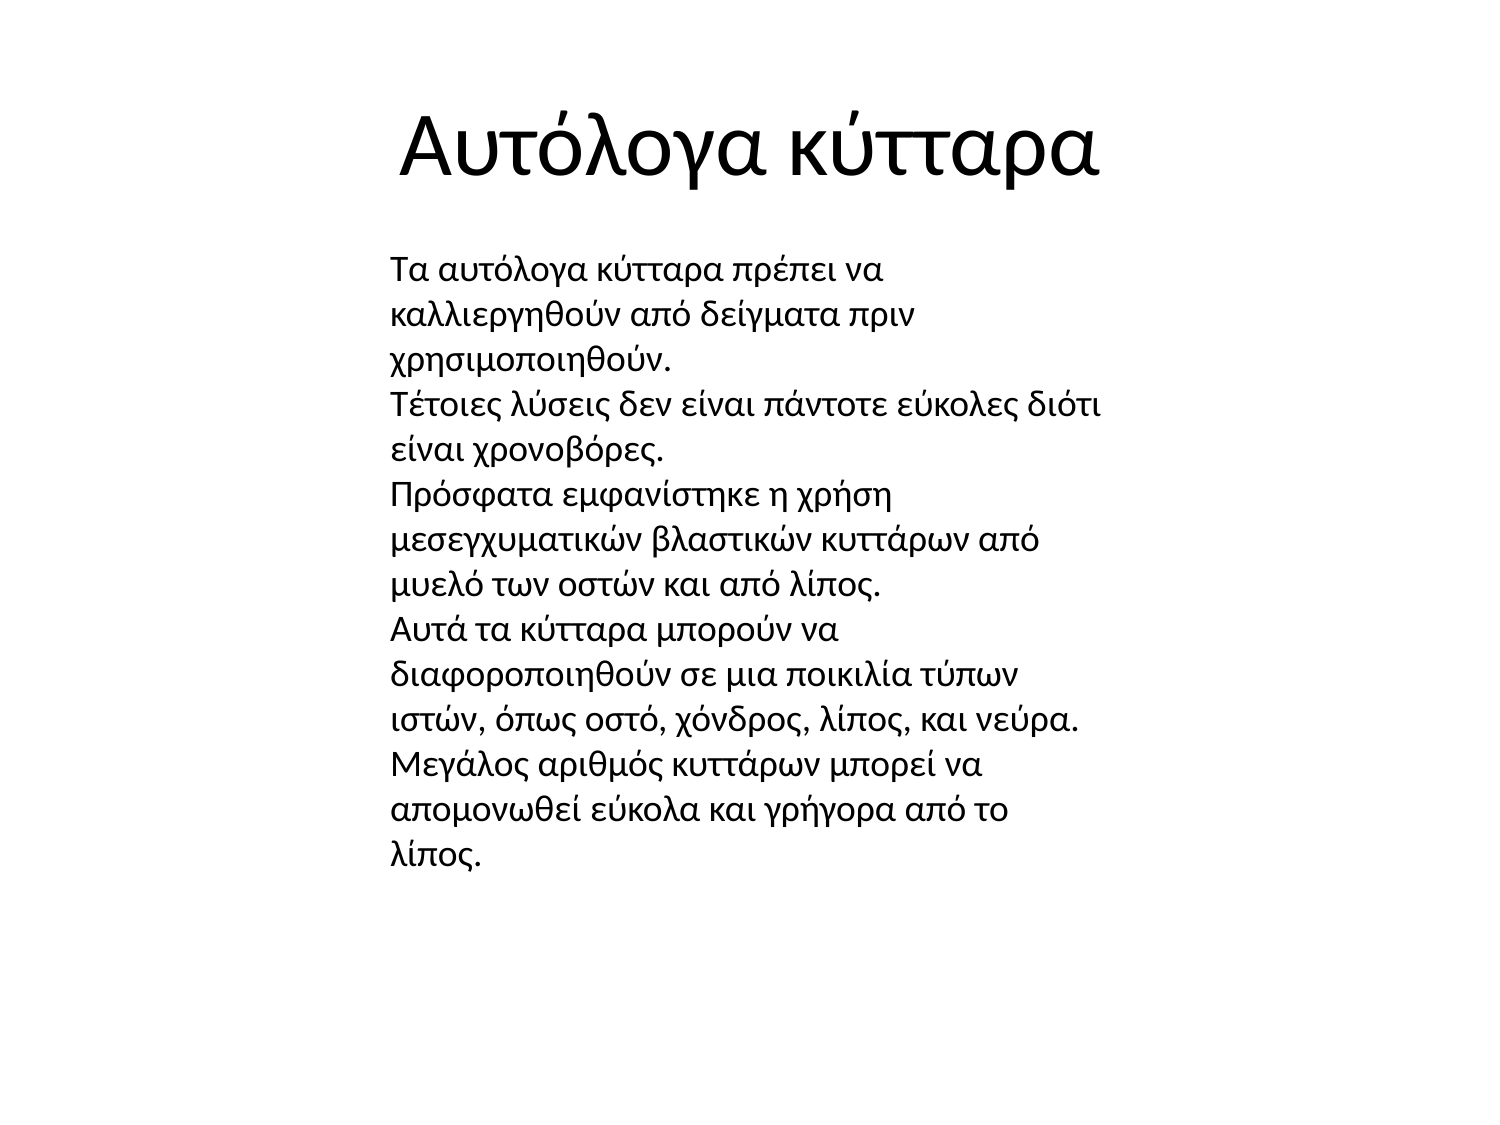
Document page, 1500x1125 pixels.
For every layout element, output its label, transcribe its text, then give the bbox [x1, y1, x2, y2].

text_box Τα αυτόλογα κύτταρα πρέπει να καλλιεργηθούν από δείγματα πριν χρησιμοποιηθούν. Τέτοιες λύσεις δεν είναι πάντοτε εύκολες διότι είναι χρονοβόρες. Πρόσφατα εμφανίστηκε η χρήση μεσεγχυματικών βλαστικών κυττάρων από μυελό των οστών και από λίπος. Αυτά τα κύτταρα μπορούν να διαφοροποιηθούν σε μια ποικιλία τύπων ιστών, όπως οστό, χόνδρος, λίπος, και νεύρα. Μεγάλος αριθμός κυττάρων μπορεί να απομονωθεί εύκολα και γρήγορα από το λίπος. [375, 237, 1125, 927]
title Αυτόλογα κύτταρα [75, 45, 1426, 233]
